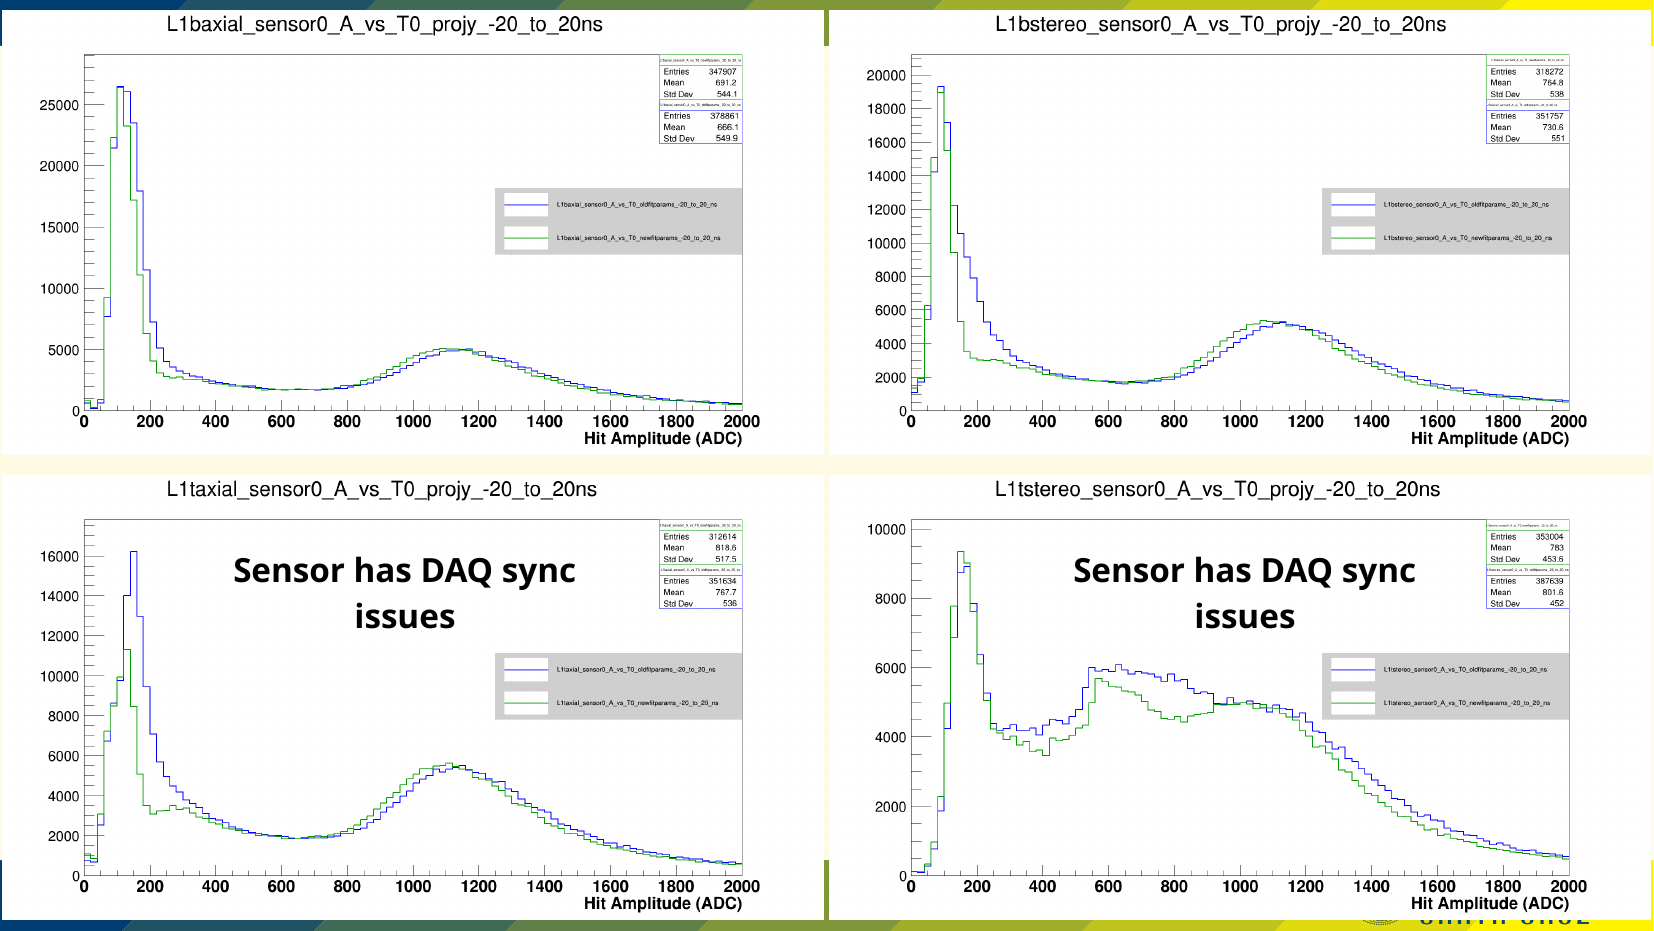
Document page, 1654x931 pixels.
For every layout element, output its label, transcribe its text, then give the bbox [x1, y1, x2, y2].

picture [2, 10, 824, 455]
text_box Sensor has DAQ sync issues [1020, 540, 1471, 650]
picture [829, 475, 1651, 925]
picture [2, 475, 824, 920]
text_box Sensor has DAQ sync issues [180, 540, 631, 650]
picture [829, 10, 1651, 455]
